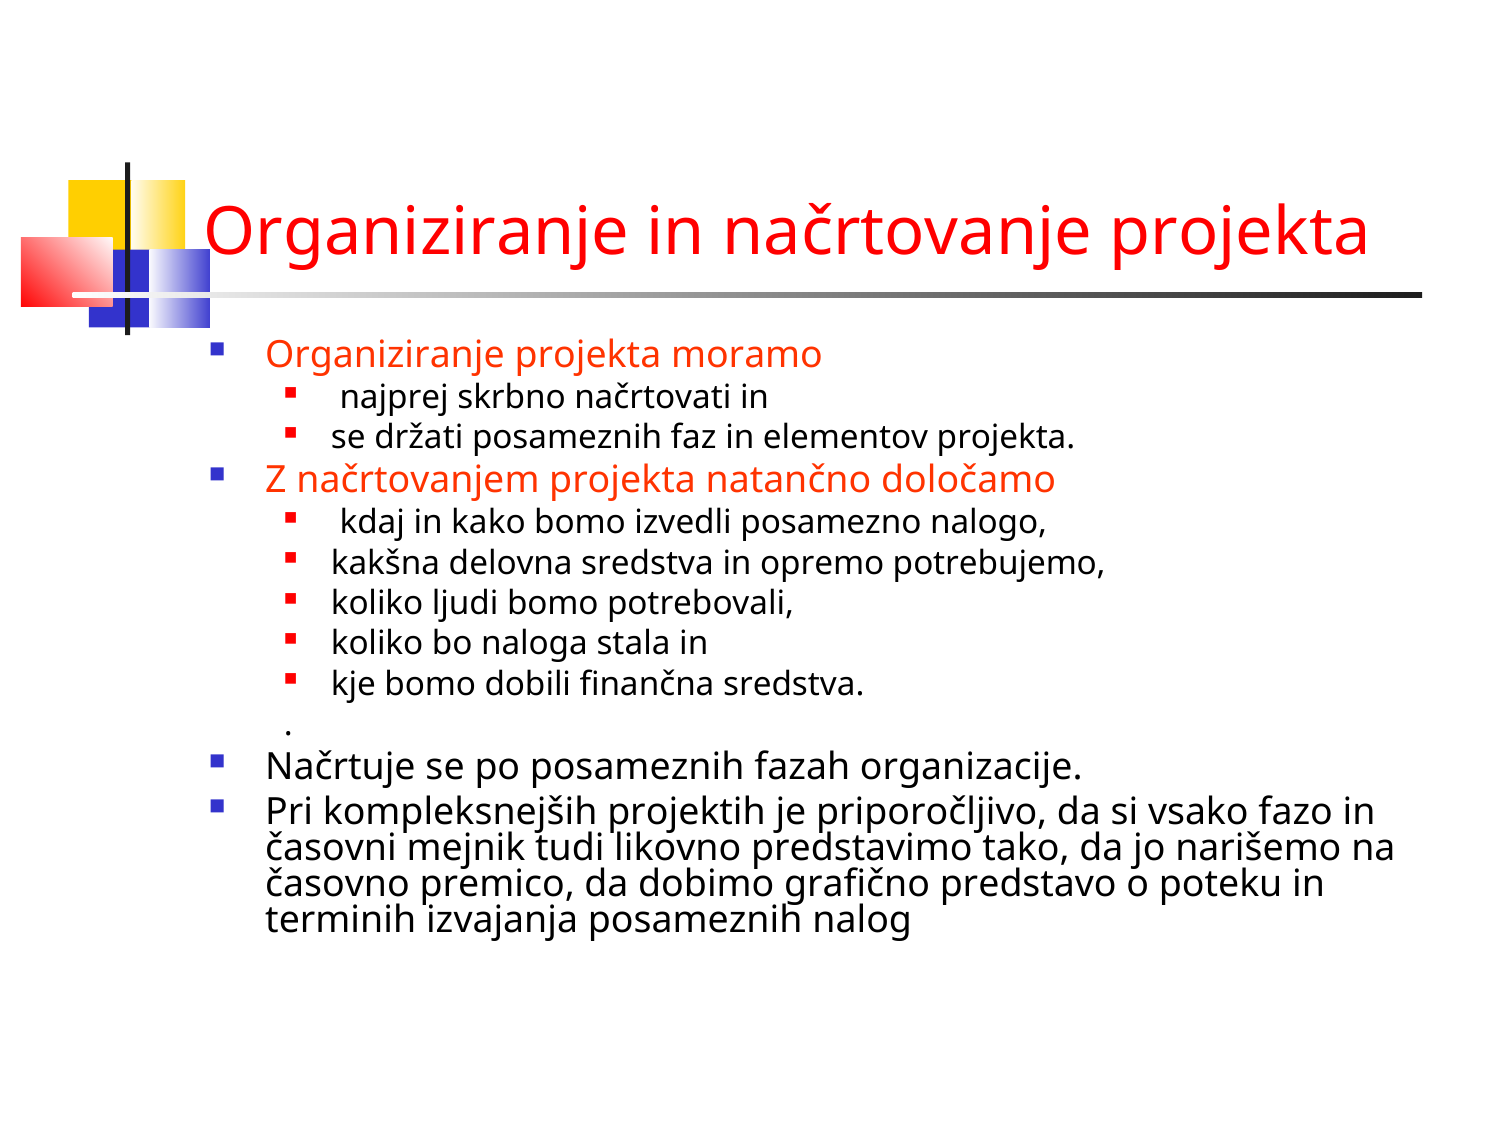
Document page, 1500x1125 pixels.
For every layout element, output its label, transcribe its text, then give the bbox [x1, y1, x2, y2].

title Organiziranje in načrtovanje projekta [188, 35, 1468, 276]
list Organiziranje projekta moramo najprej skrbno načrtovati in se držati posameznih faz in elementov projekta. Z načrtovanjem projekta natančno določamo kdaj in kako bomo izvedli posamezno nalogo, kakšna delovna sredstva in opremo potrebujemo, koliko ljudi bomo potrebovali, koliko bo naloga stala in kje bomo dobili finančna sredstva. . Načrtuje se po posameznih fazah organizacije. Pri kompleksnejših projektih je priporočljivo, da si vsako fazo in časovni mejnik tudi likovno predstavimo tako, da jo narišemo na časovno premico, da dobimo grafično predstavo o poteku in terminih izvajanja posameznih nalog [193, 331, 1469, 1007]
